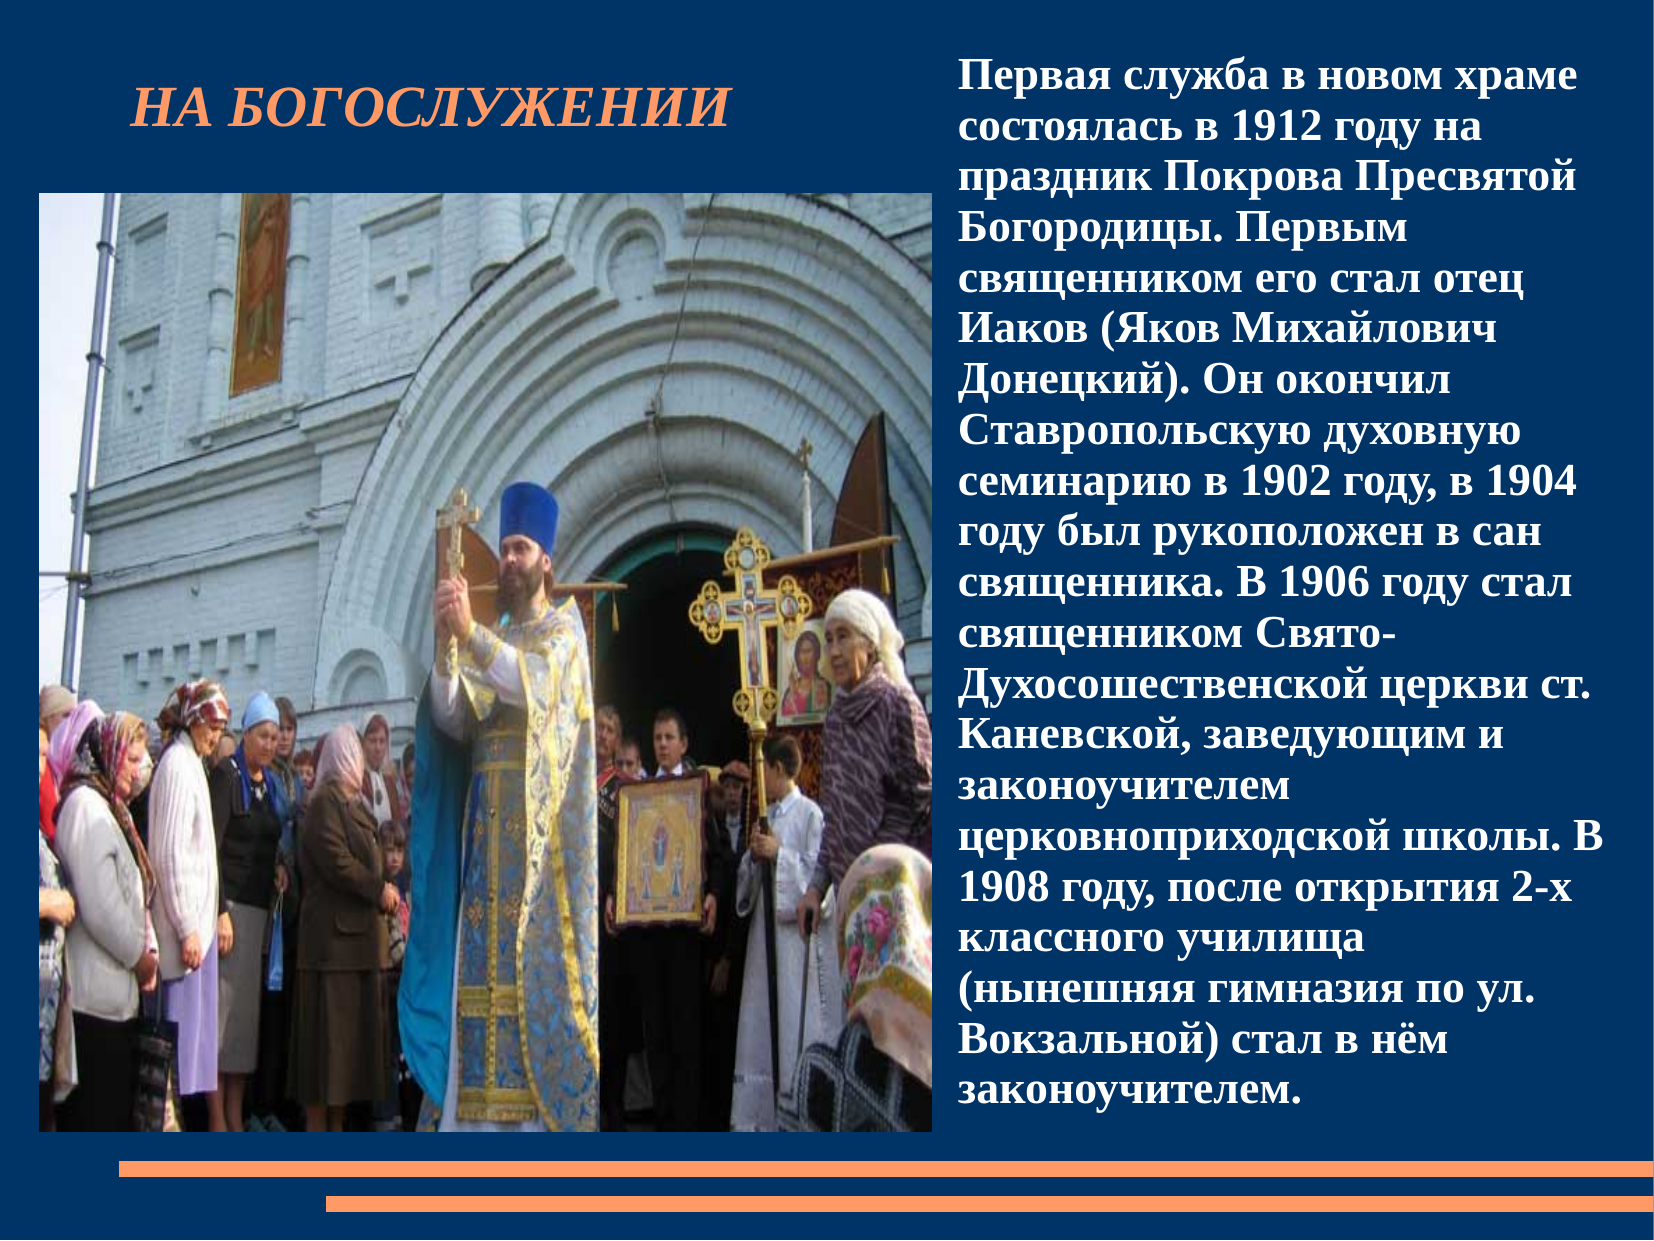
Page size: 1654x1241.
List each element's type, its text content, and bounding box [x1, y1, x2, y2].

title НА БОГОСЛУЖЕНИИ [0, 46, 824, 160]
picture [39, 193, 932, 1132]
text_box Первая служба в новом храме состоялась в 1912 году на праздник Покрова Пресвятой Богородицы. Первым священником его стал отец Иаков (Яков Михайлович Донецкий). Он окончил Ставропольскую духовную семинарию в 1902 году, в 1904 году был рукоположен в сан священника. В 1906 году стал священником Свято-Духосошественской церкви ст. Каневской, заведующим и законоучителем церковноприходской школы. В 1908 году, после открытия 2-х классного училища (нынешняя гимназия по ул. Вокзальной) стал в нём законоучителем. [943, 41, 1625, 1143]
